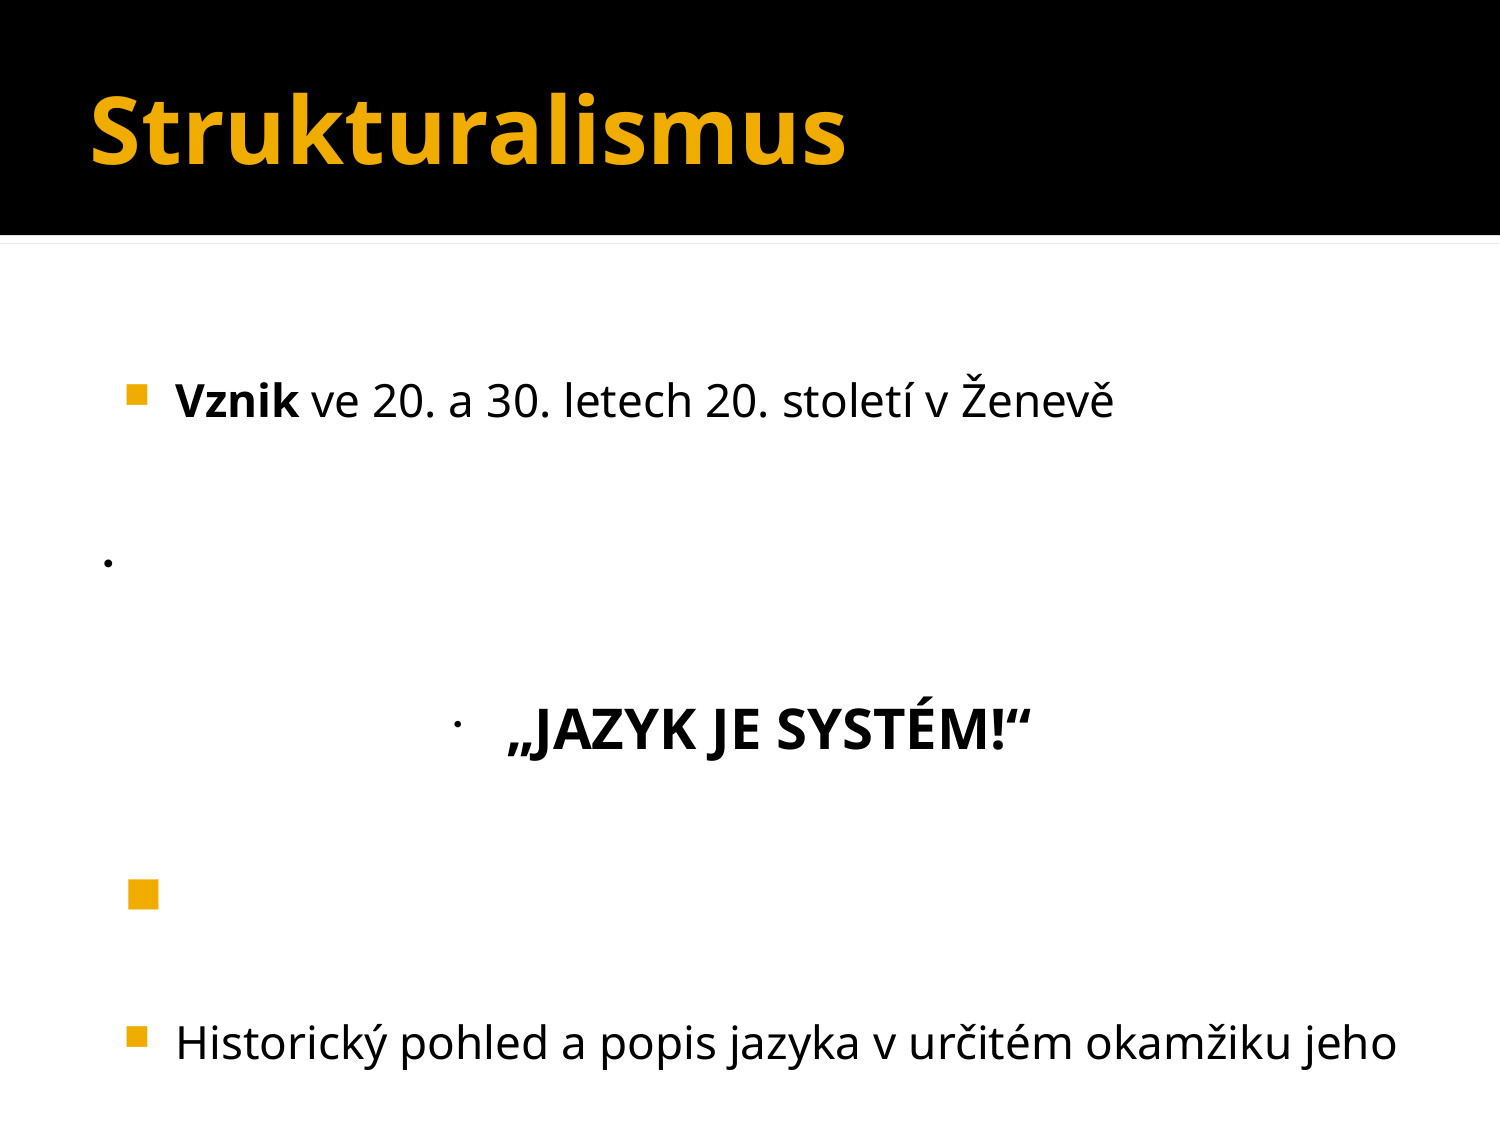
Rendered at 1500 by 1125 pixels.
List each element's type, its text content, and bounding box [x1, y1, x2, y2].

list Vznik ve 20. a 30. letech 20. století v Ženevě „JAZYK JE SYSTÉM!“ Historický pohled a popis jazyka v určitém okamžiku jeho vývoje Jazyk = společenský jev, který má komunikativní funkci [75, 291, 1426, 1125]
title Strukturalismus [75, 70, 1426, 186]
